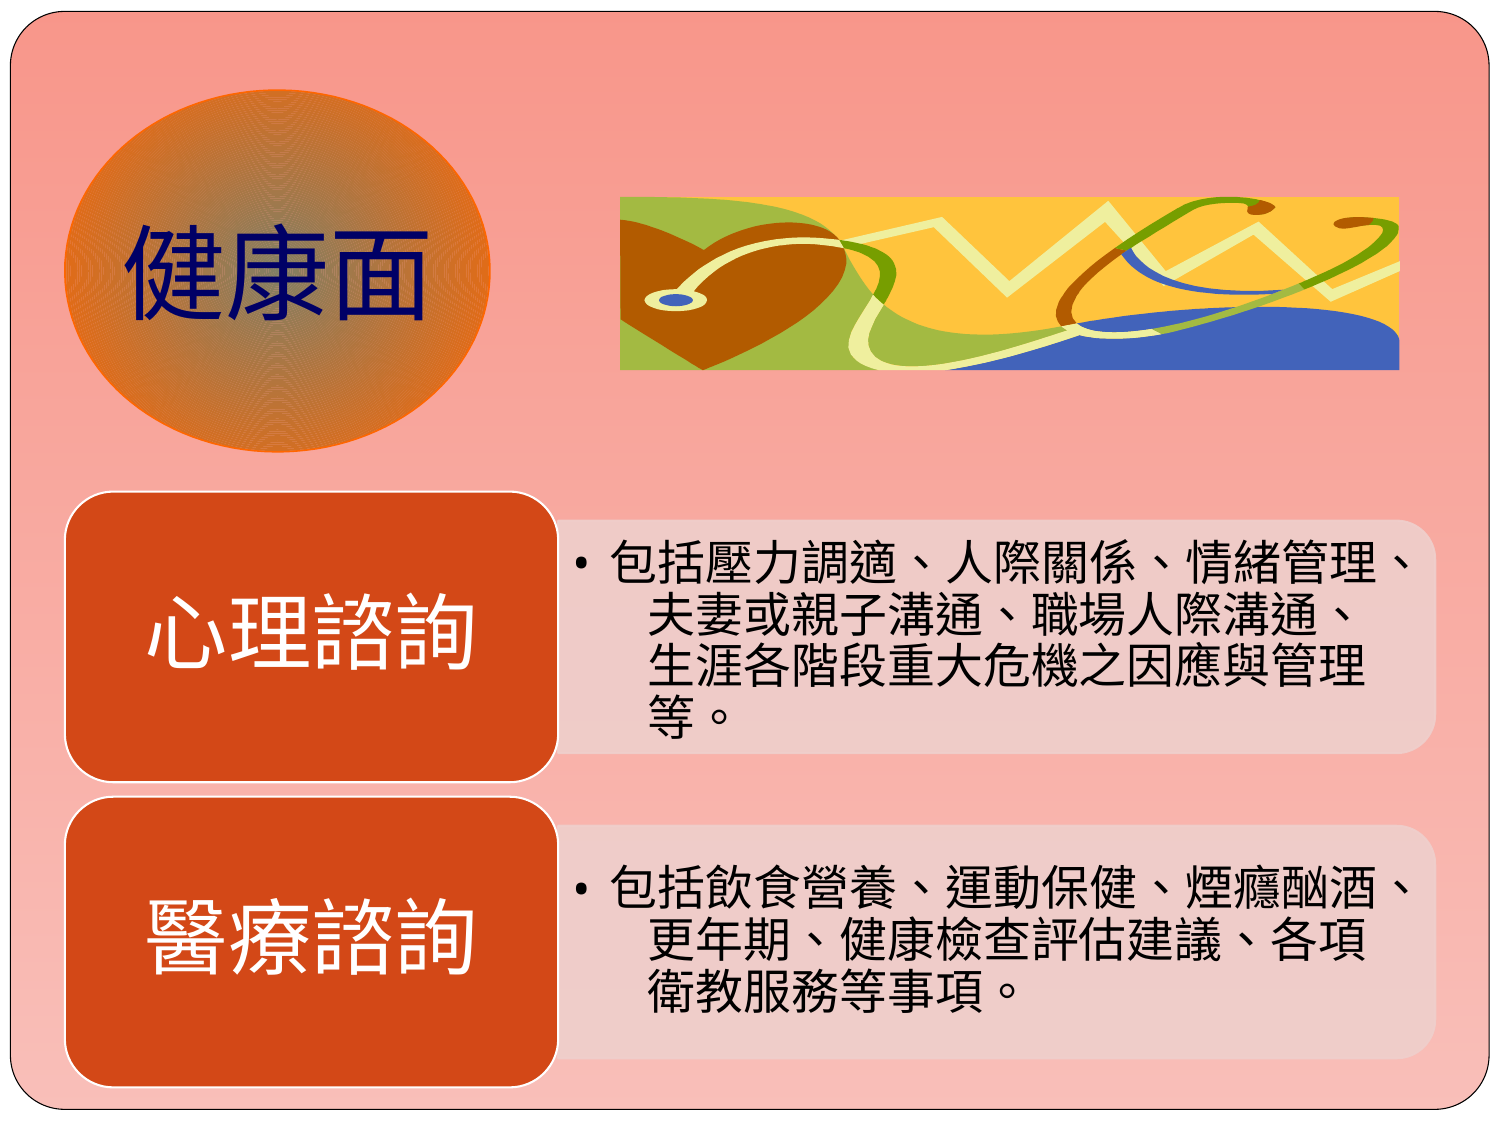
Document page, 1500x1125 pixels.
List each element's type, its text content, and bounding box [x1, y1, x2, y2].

picture [620, 196, 1400, 386]
text_box 心理諮詢 [64, 491, 559, 783]
text_box 包括飲食營養、運動保健、煙癮酗酒、更年期、健康檢查評估建議、各項衛教服務等事項。 [558, 825, 1436, 1059]
text_box 包括壓力調適、人際關係、情緒管理、夫妻或親子溝通、職場人際溝通、生涯各階段重大危機之因應與管理等。 [558, 520, 1436, 754]
text_box 健康面 [64, 90, 490, 452]
text_box 醫療諮詢 [64, 796, 559, 1088]
